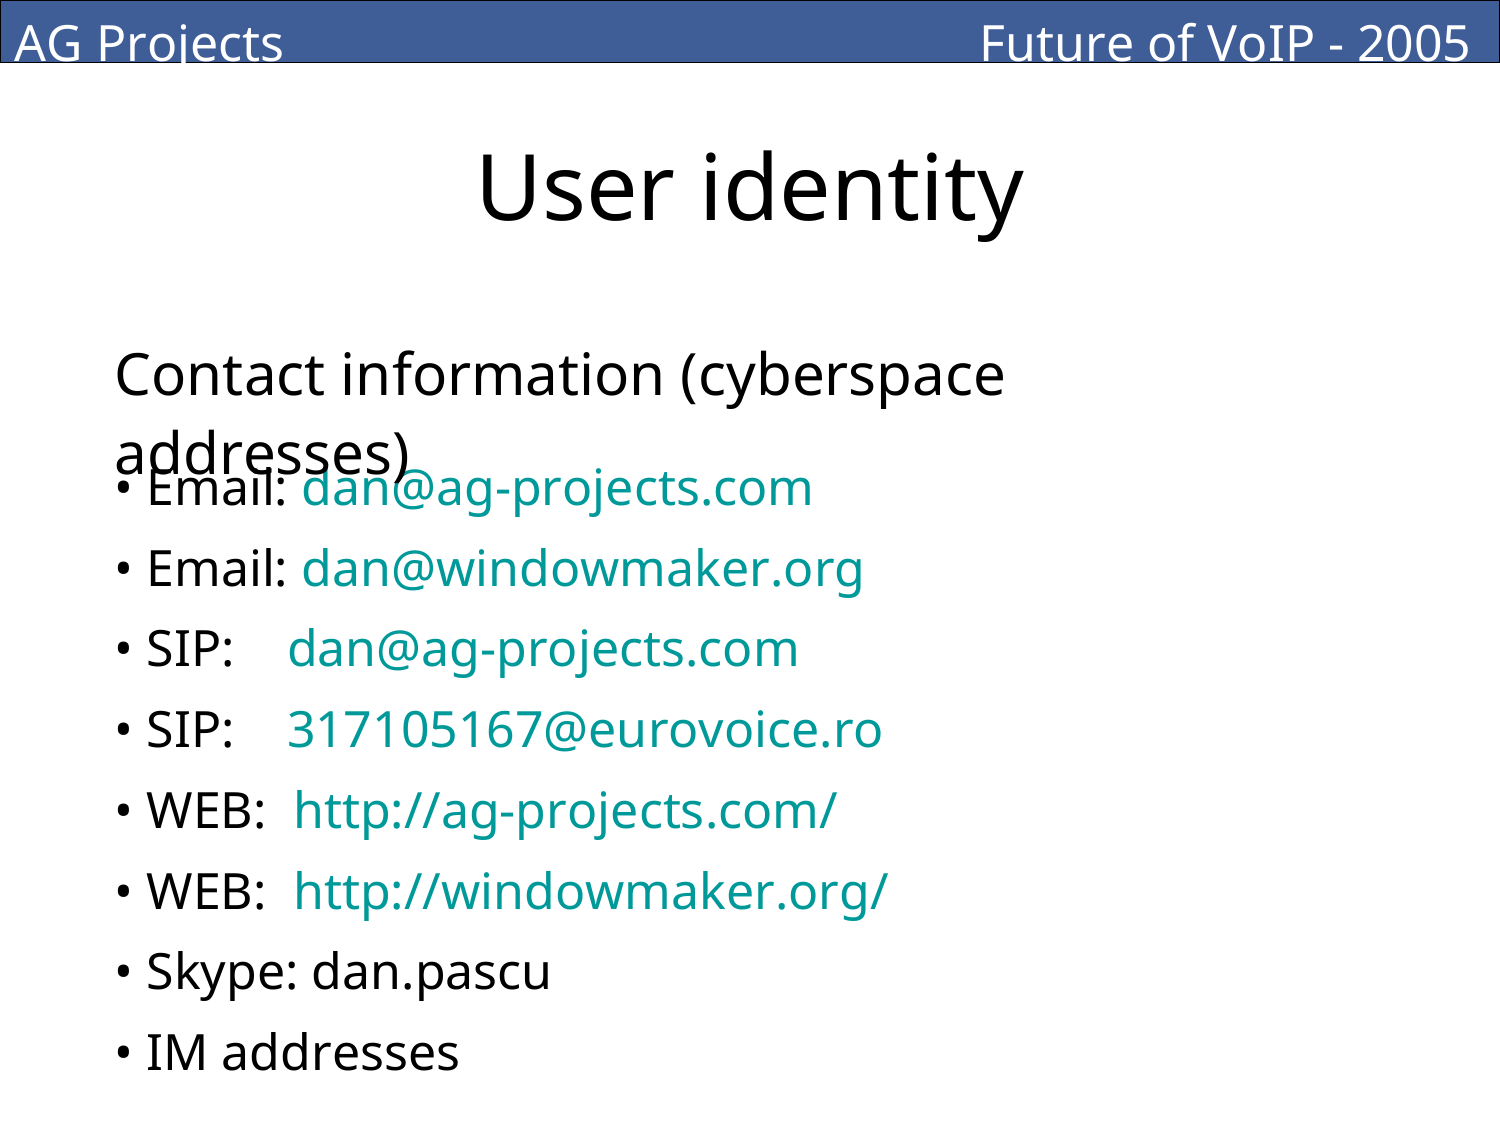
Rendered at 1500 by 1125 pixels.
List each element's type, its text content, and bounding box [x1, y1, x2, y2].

subtitle Email: dan@ag-projects.com Email: dan@windowmaker.org SIP: dan@ag-projects.com SIP: 317105167@eurovoice.ro WEB: http://ag-projects.com/ WEB: http://windowmaker.org/ Skype: dan.pascu IM addresses [100, 444, 1400, 1047]
text_box User identity [100, 115, 1400, 293]
text_box Contact information (cyberspace addresses) [100, 325, 1067, 500]
